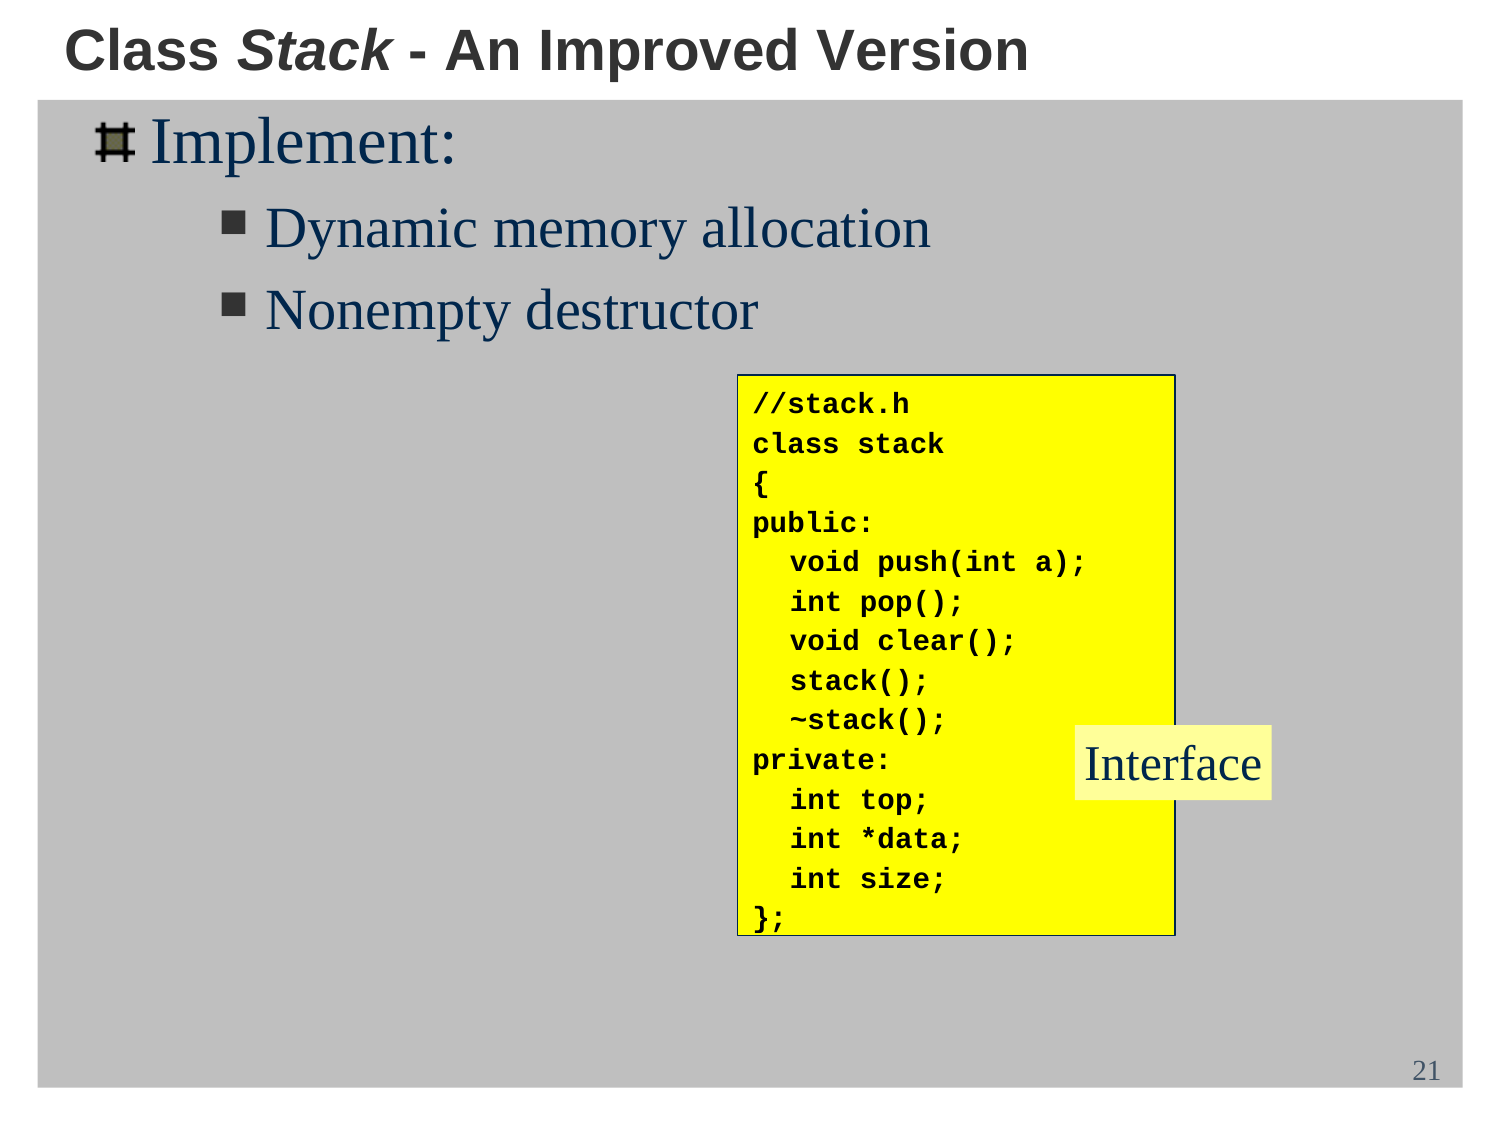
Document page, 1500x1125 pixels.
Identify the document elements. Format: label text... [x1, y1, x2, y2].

text_box Interface [1074, 725, 1272, 801]
text_box //stack.h class stack { public: void push(int a); int pop(); void clear(); stack(); ~stack(); private: int top; int *data; int size; }; [737, 375, 1176, 938]
list Implement: Dynamic memory allocation Nonempty destructor [37, 99, 1463, 1088]
title Class Stack - An Improved Version [50, 0, 1450, 91]
